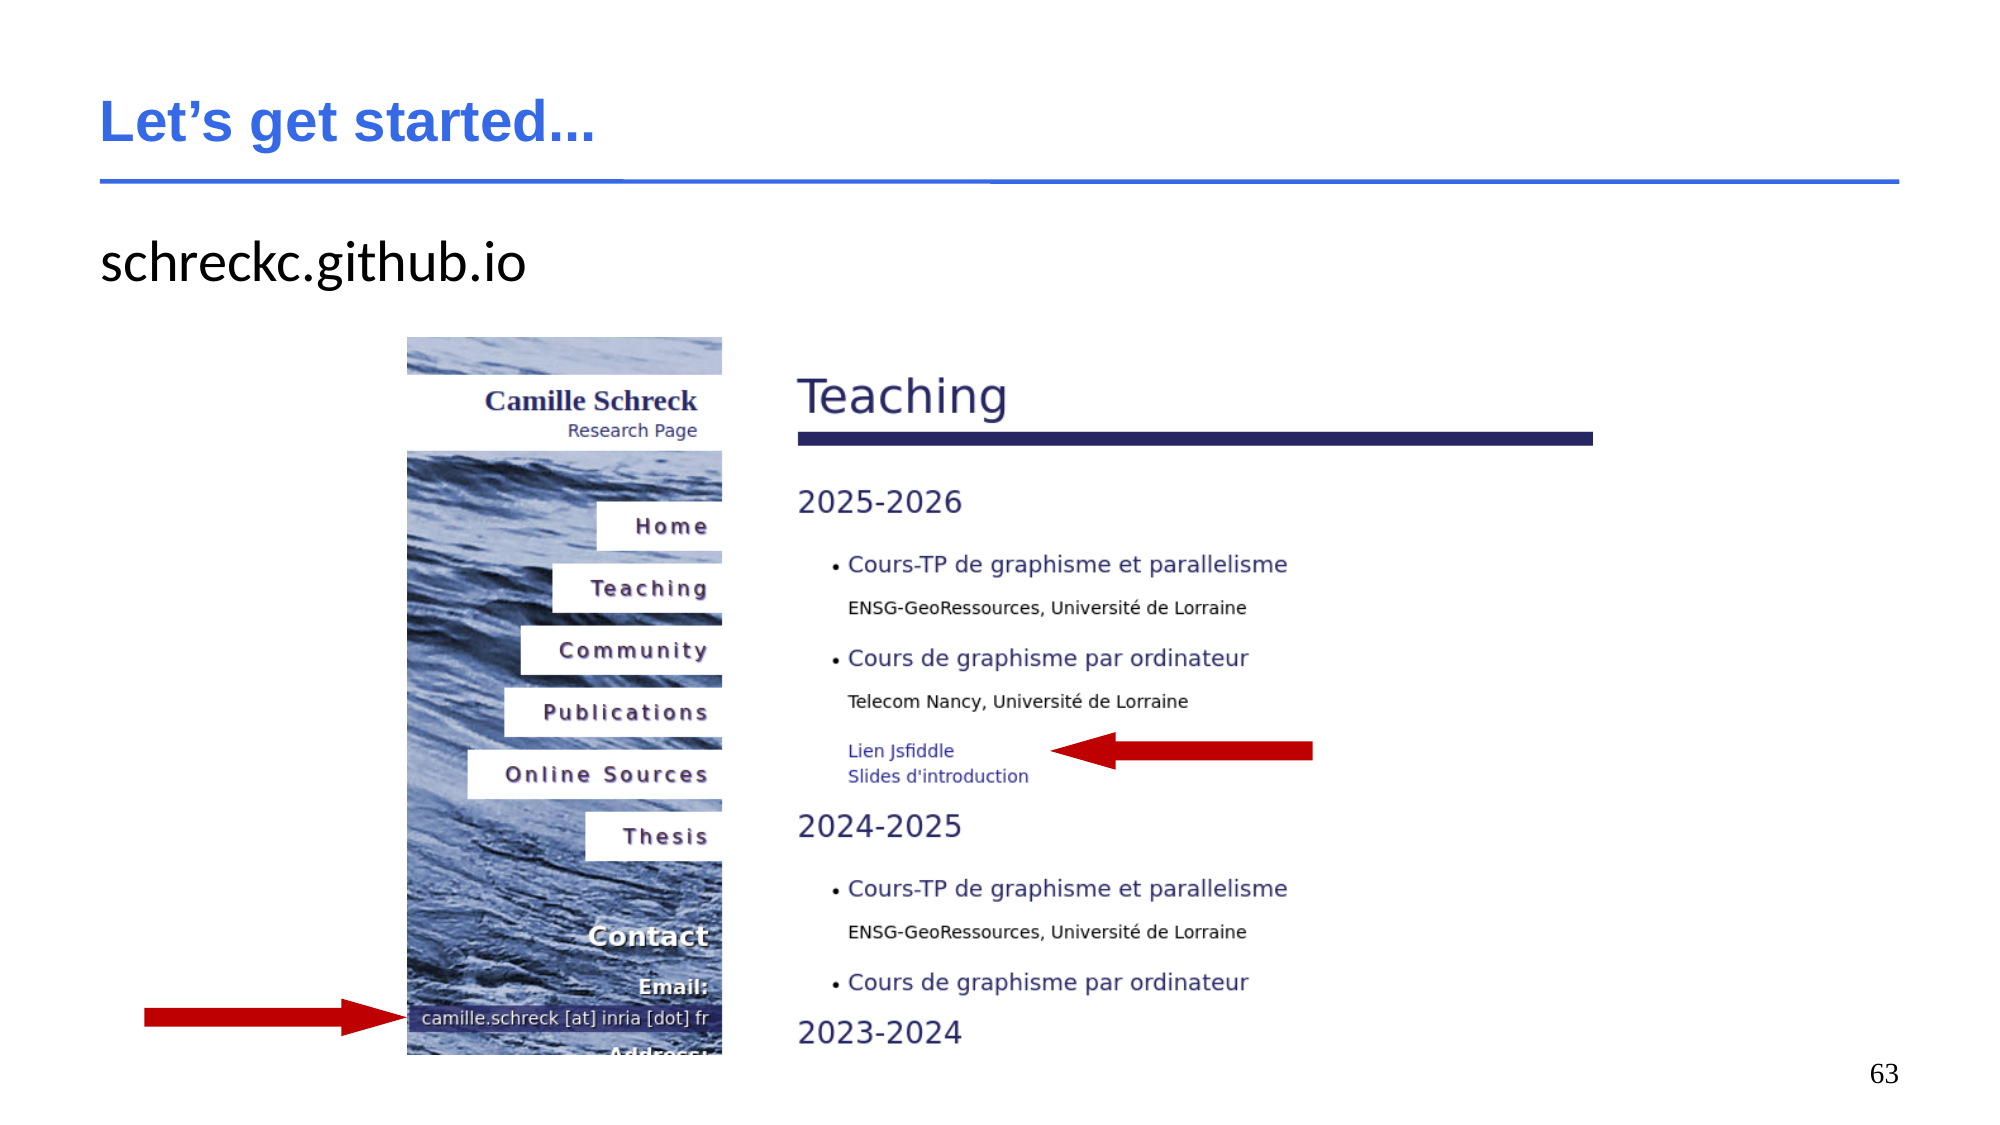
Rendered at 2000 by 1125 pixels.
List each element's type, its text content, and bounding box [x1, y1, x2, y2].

picture [407, 337, 1593, 1055]
text_box [144, 998, 408, 1037]
text_box schreckc.github.io [31, 215, 938, 563]
text_box [1049, 732, 1313, 770]
title Let’s get started... [99, 27, 1900, 215]
